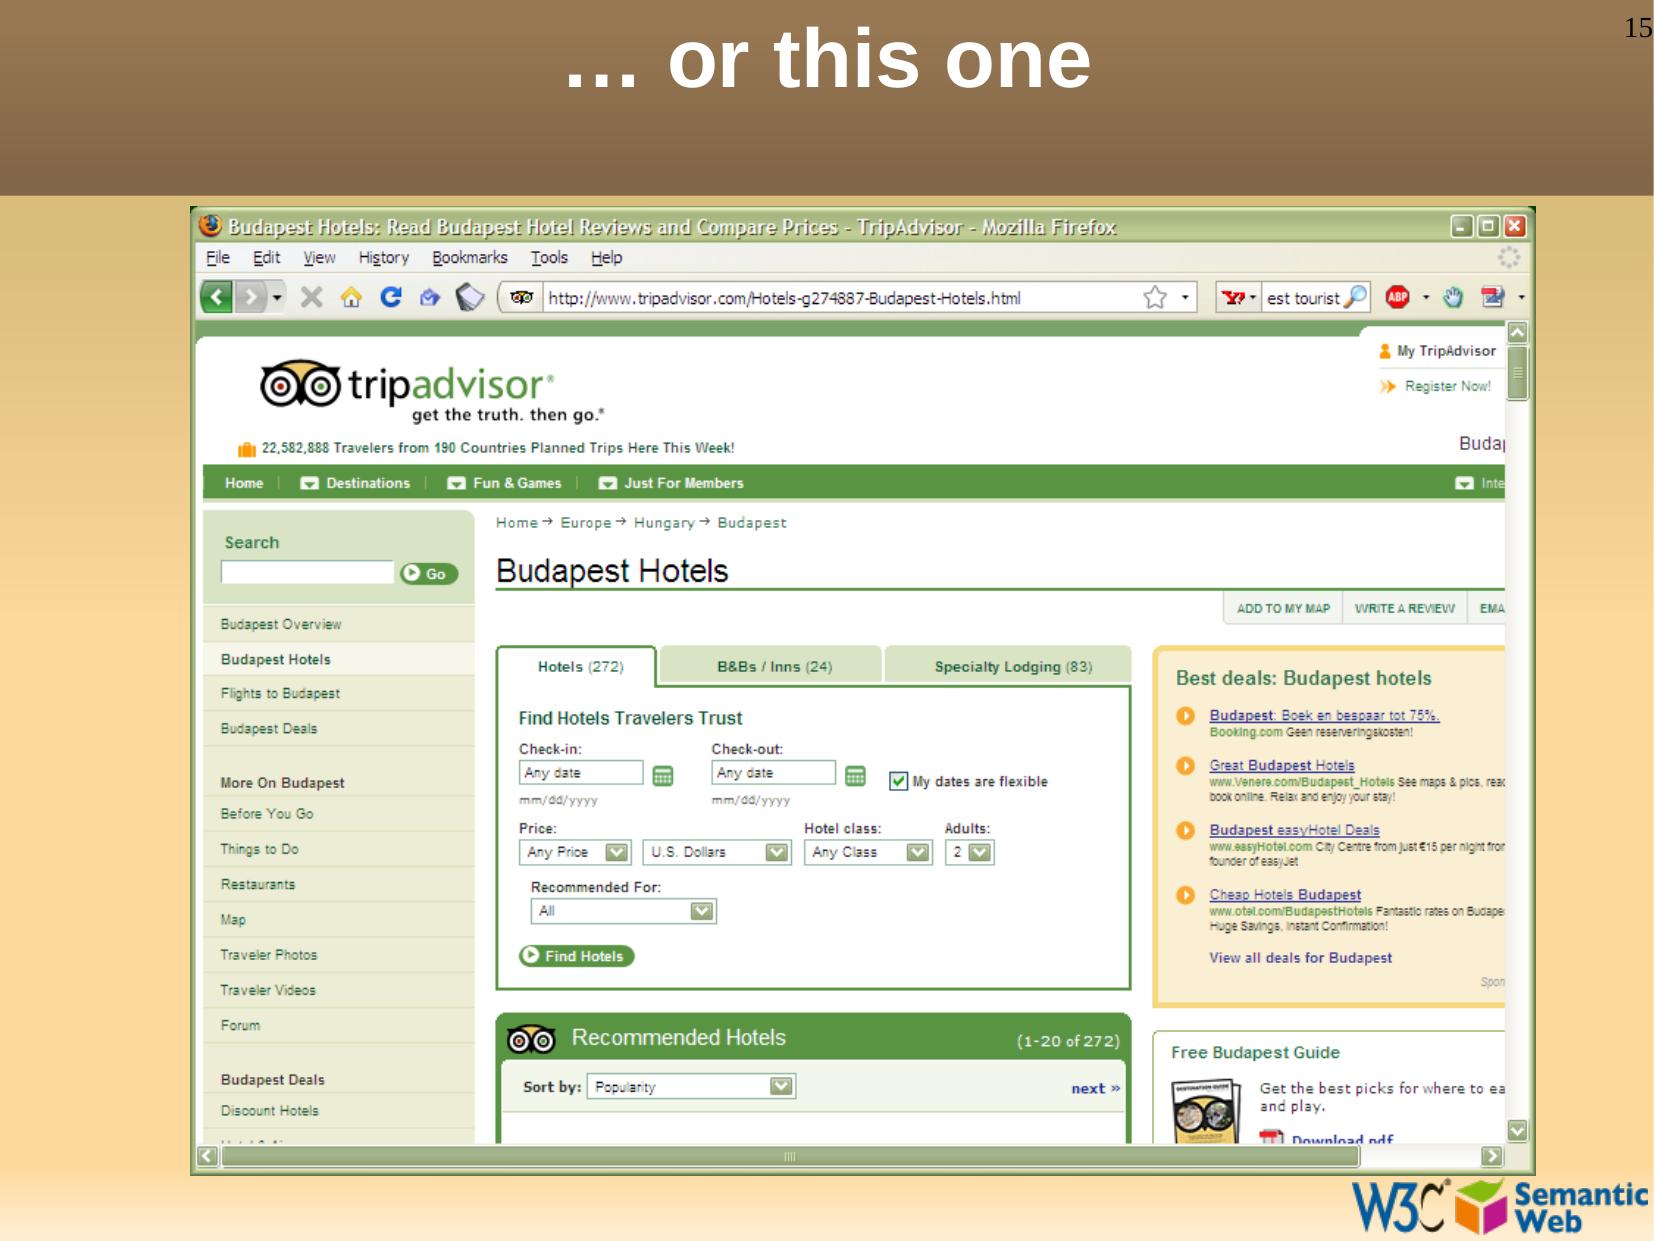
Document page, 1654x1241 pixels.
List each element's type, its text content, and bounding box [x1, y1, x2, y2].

title … or this one [0, 0, 1654, 119]
picture [0, 119, 1654, 1241]
